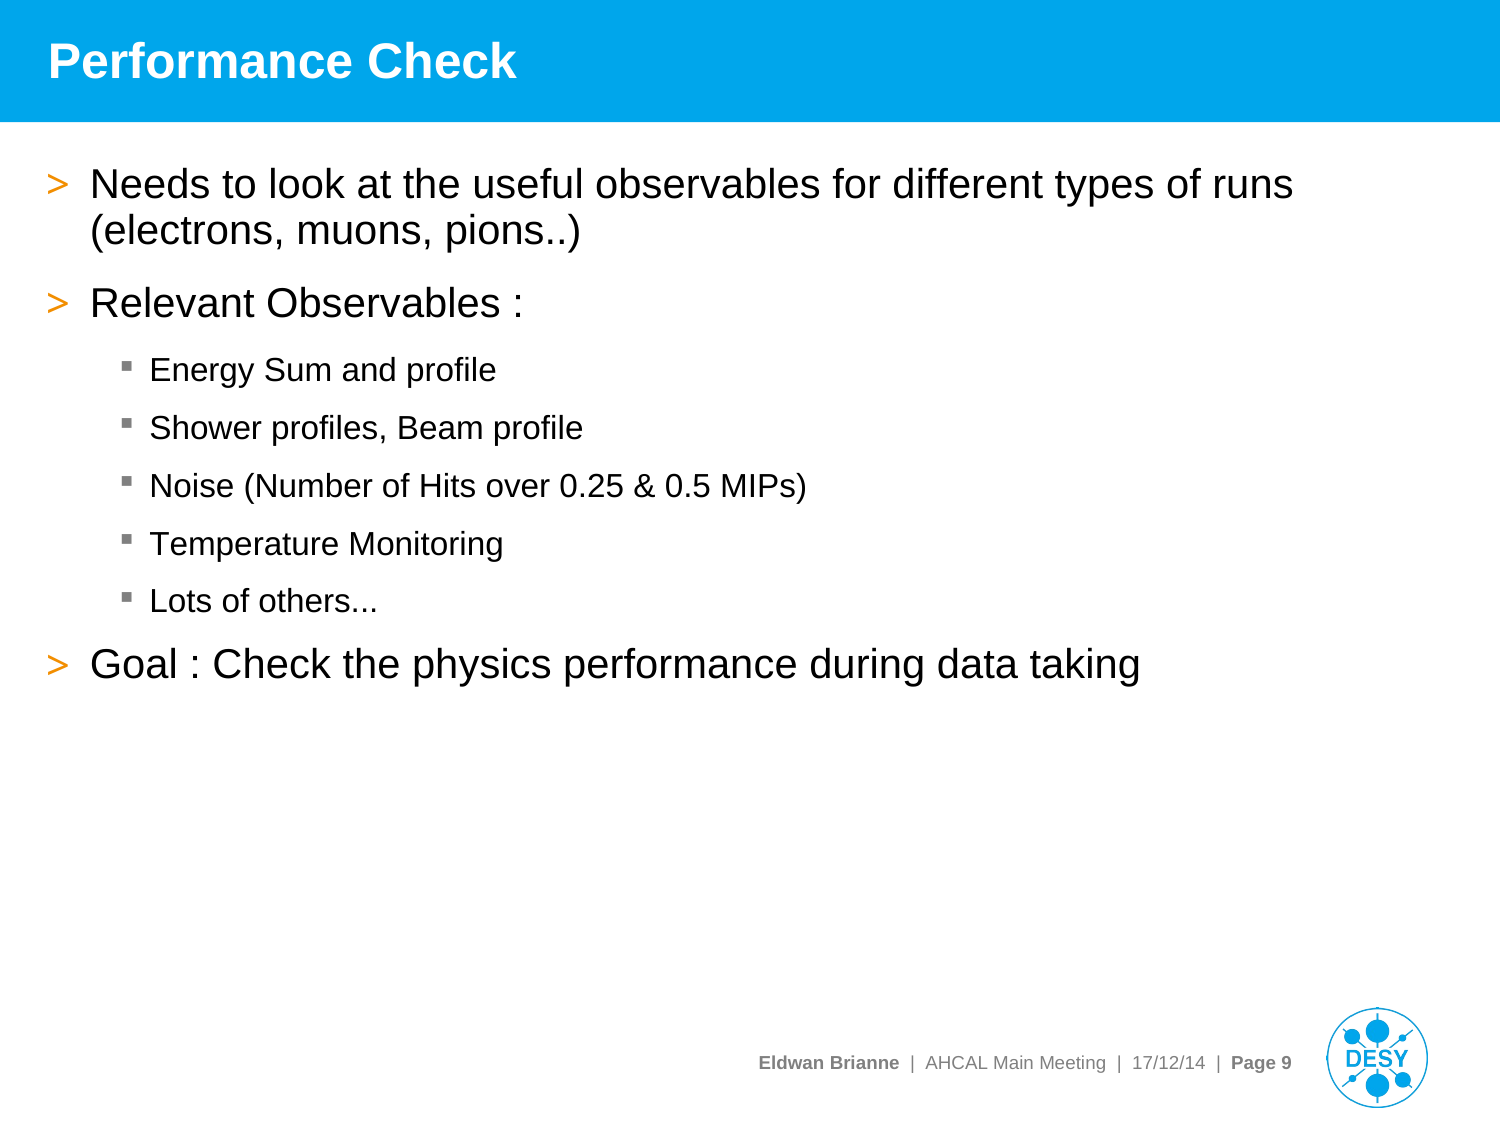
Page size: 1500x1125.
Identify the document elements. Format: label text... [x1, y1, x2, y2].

title Performance Check [47, 16, 1446, 107]
list Needs to look at the useful observables for different types of runs (electrons, muons, pions..) Relevant Observables : Energy Sum and profile Shower profiles, Beam profile Noise (Number of Hits over 0.25 & 0.5 MIPs) Temperature Monitoring Lots of others... Goal : Check the physics performance during data taking [46, 160, 1444, 903]
picture [1326, 1007, 1428, 1108]
